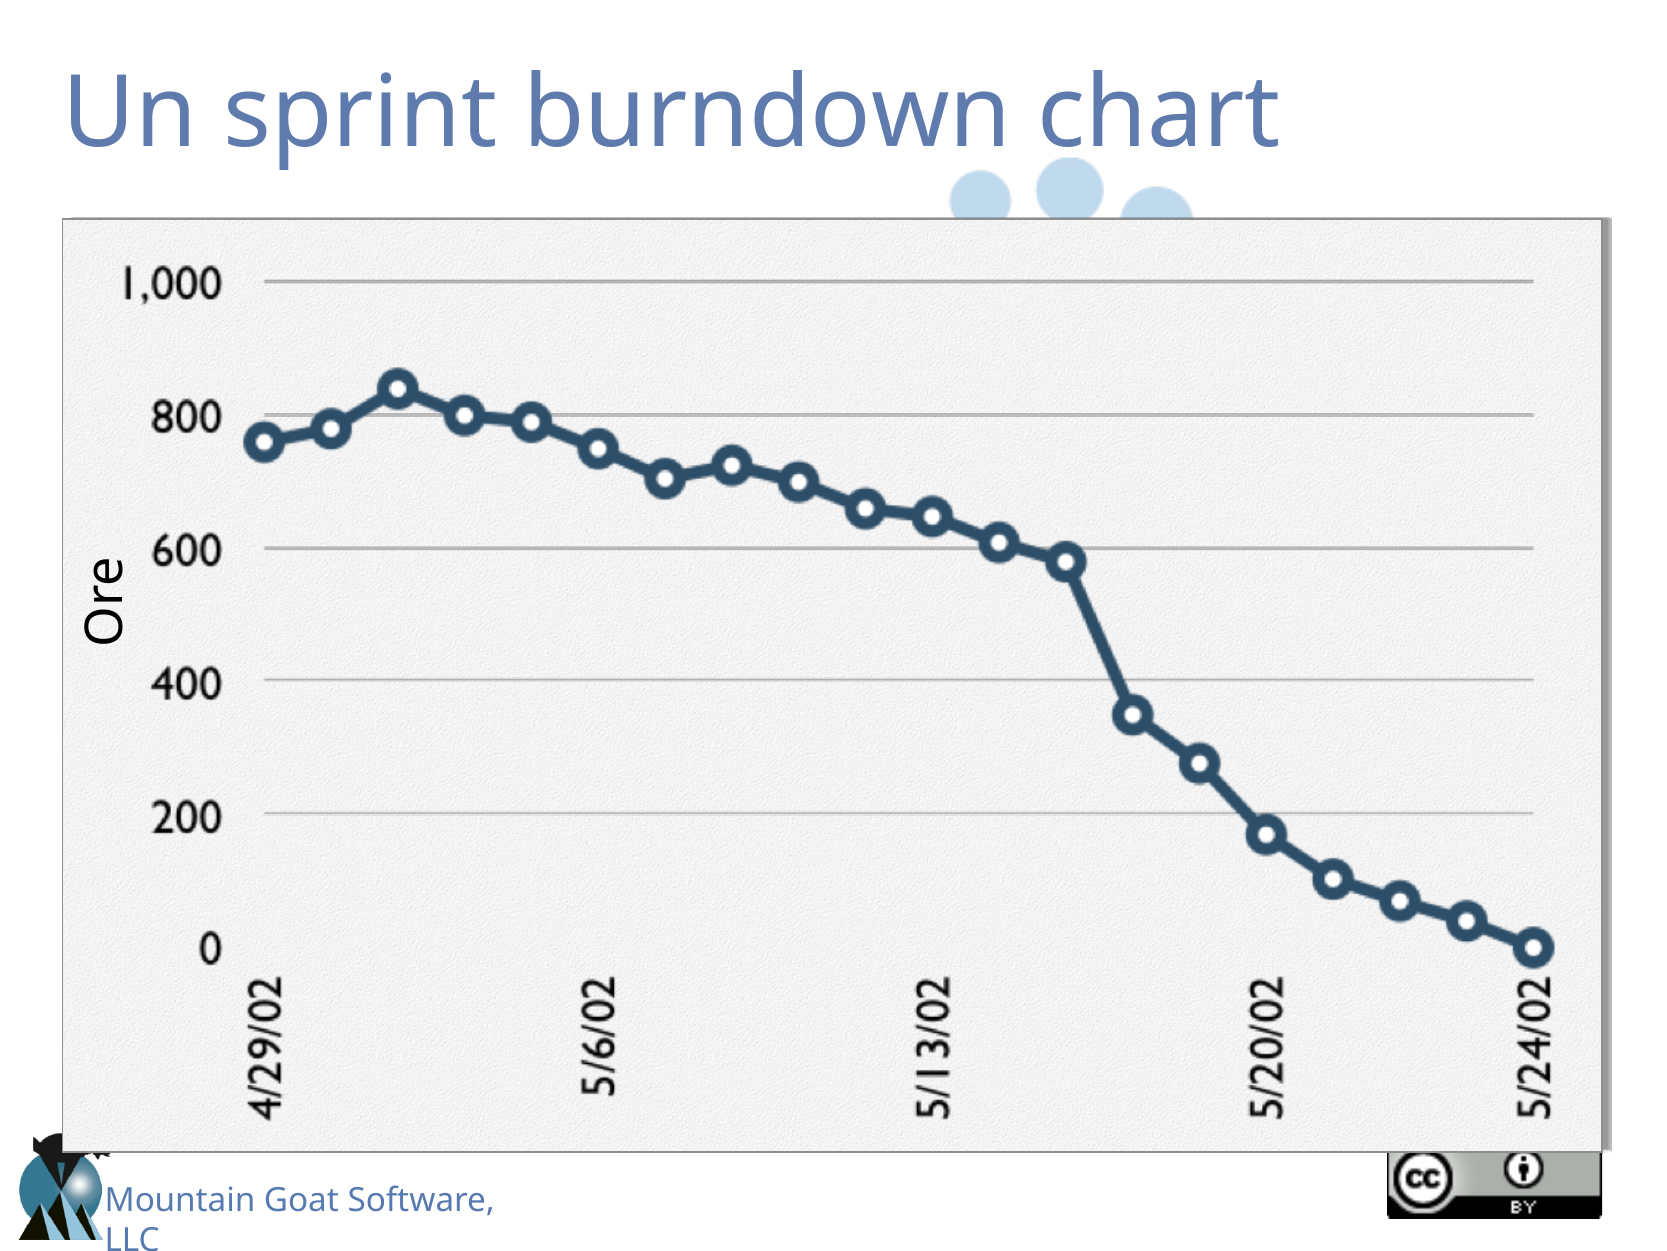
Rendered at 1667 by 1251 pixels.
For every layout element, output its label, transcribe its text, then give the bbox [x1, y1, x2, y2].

title Un sprint burndown chart [56, 18, 1609, 194]
text_box Ore [66, 259, 139, 945]
text_box [62, 219, 1602, 1152]
chart [79, 218, 1657, 1149]
